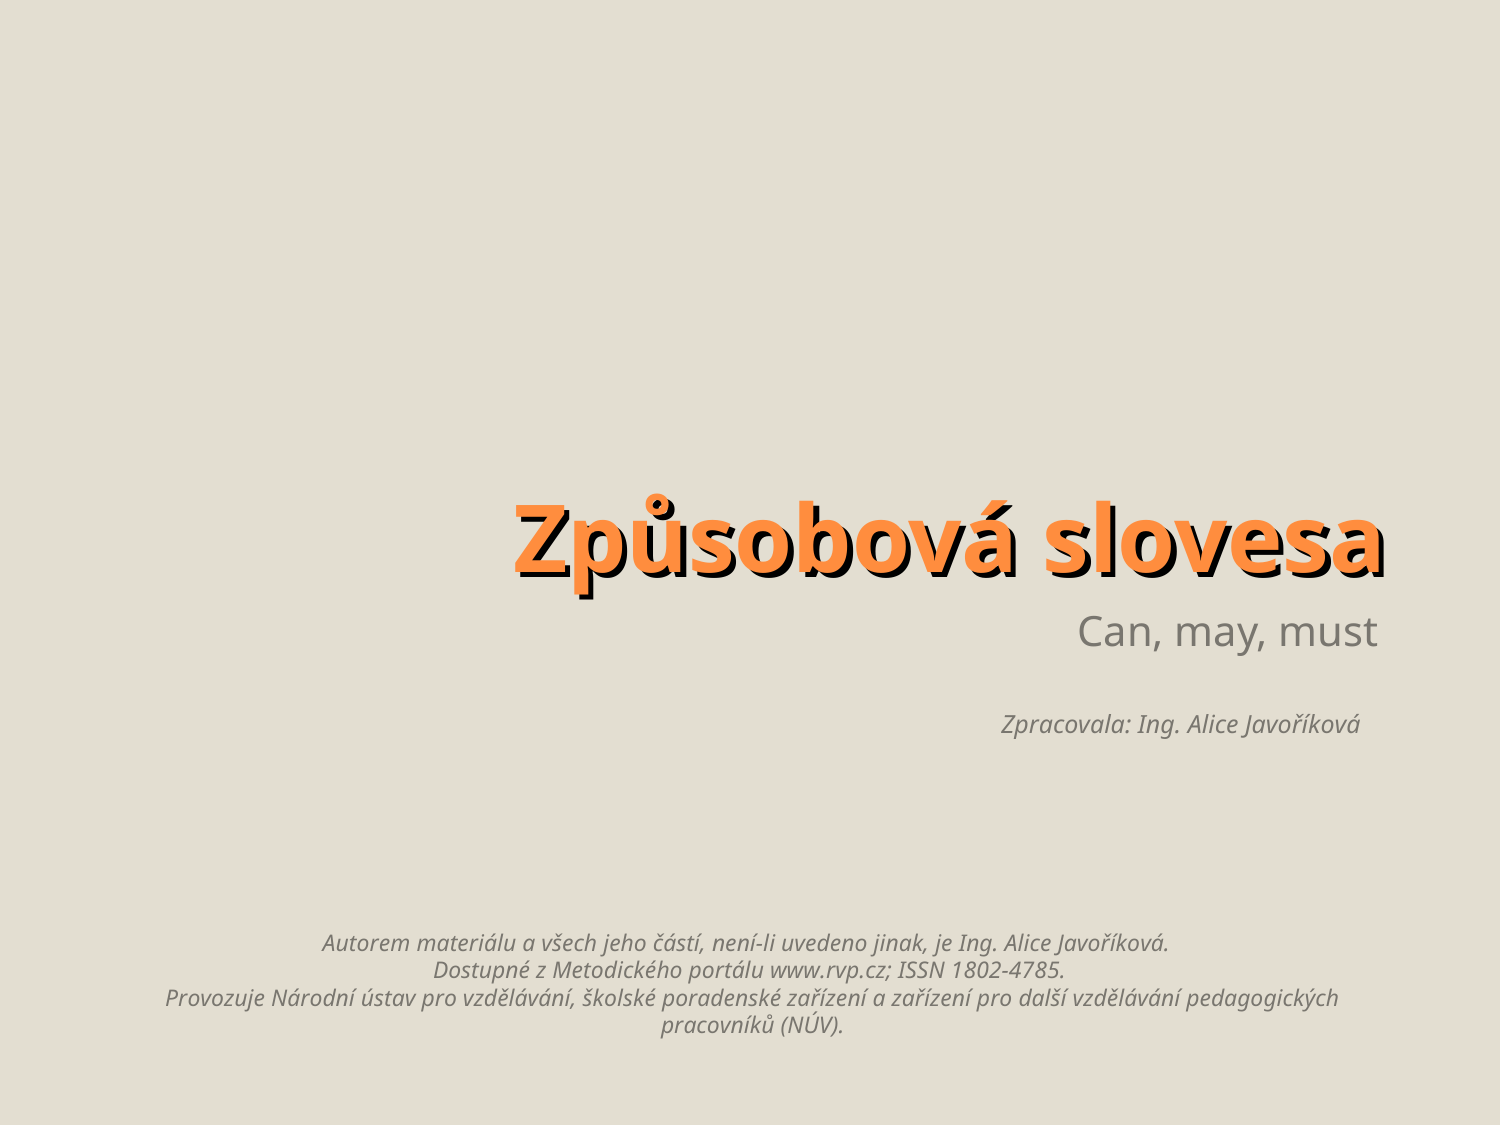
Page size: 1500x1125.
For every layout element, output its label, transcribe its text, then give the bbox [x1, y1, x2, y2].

title Způsobová slovesa [118, 298, 1394, 599]
text_box Zpracovala: Ing. Alice Javoříková [862, 708, 1377, 775]
text_box Can, may, must [118, 604, 1394, 755]
text_box Autorem materiálu a všech jeho částí, není-li uvedeno jinak, je Ing. Alice Javoříková. Dostupné z Metodického portálu www.rvp.cz; ISSN 1802-4785. Provozuje Národní ústav pro vzdělávání, školské poradenské zařízení a zařízení pro další vzdělávání pedagogických pracovníků (NÚV). [129, 920, 1371, 1046]
